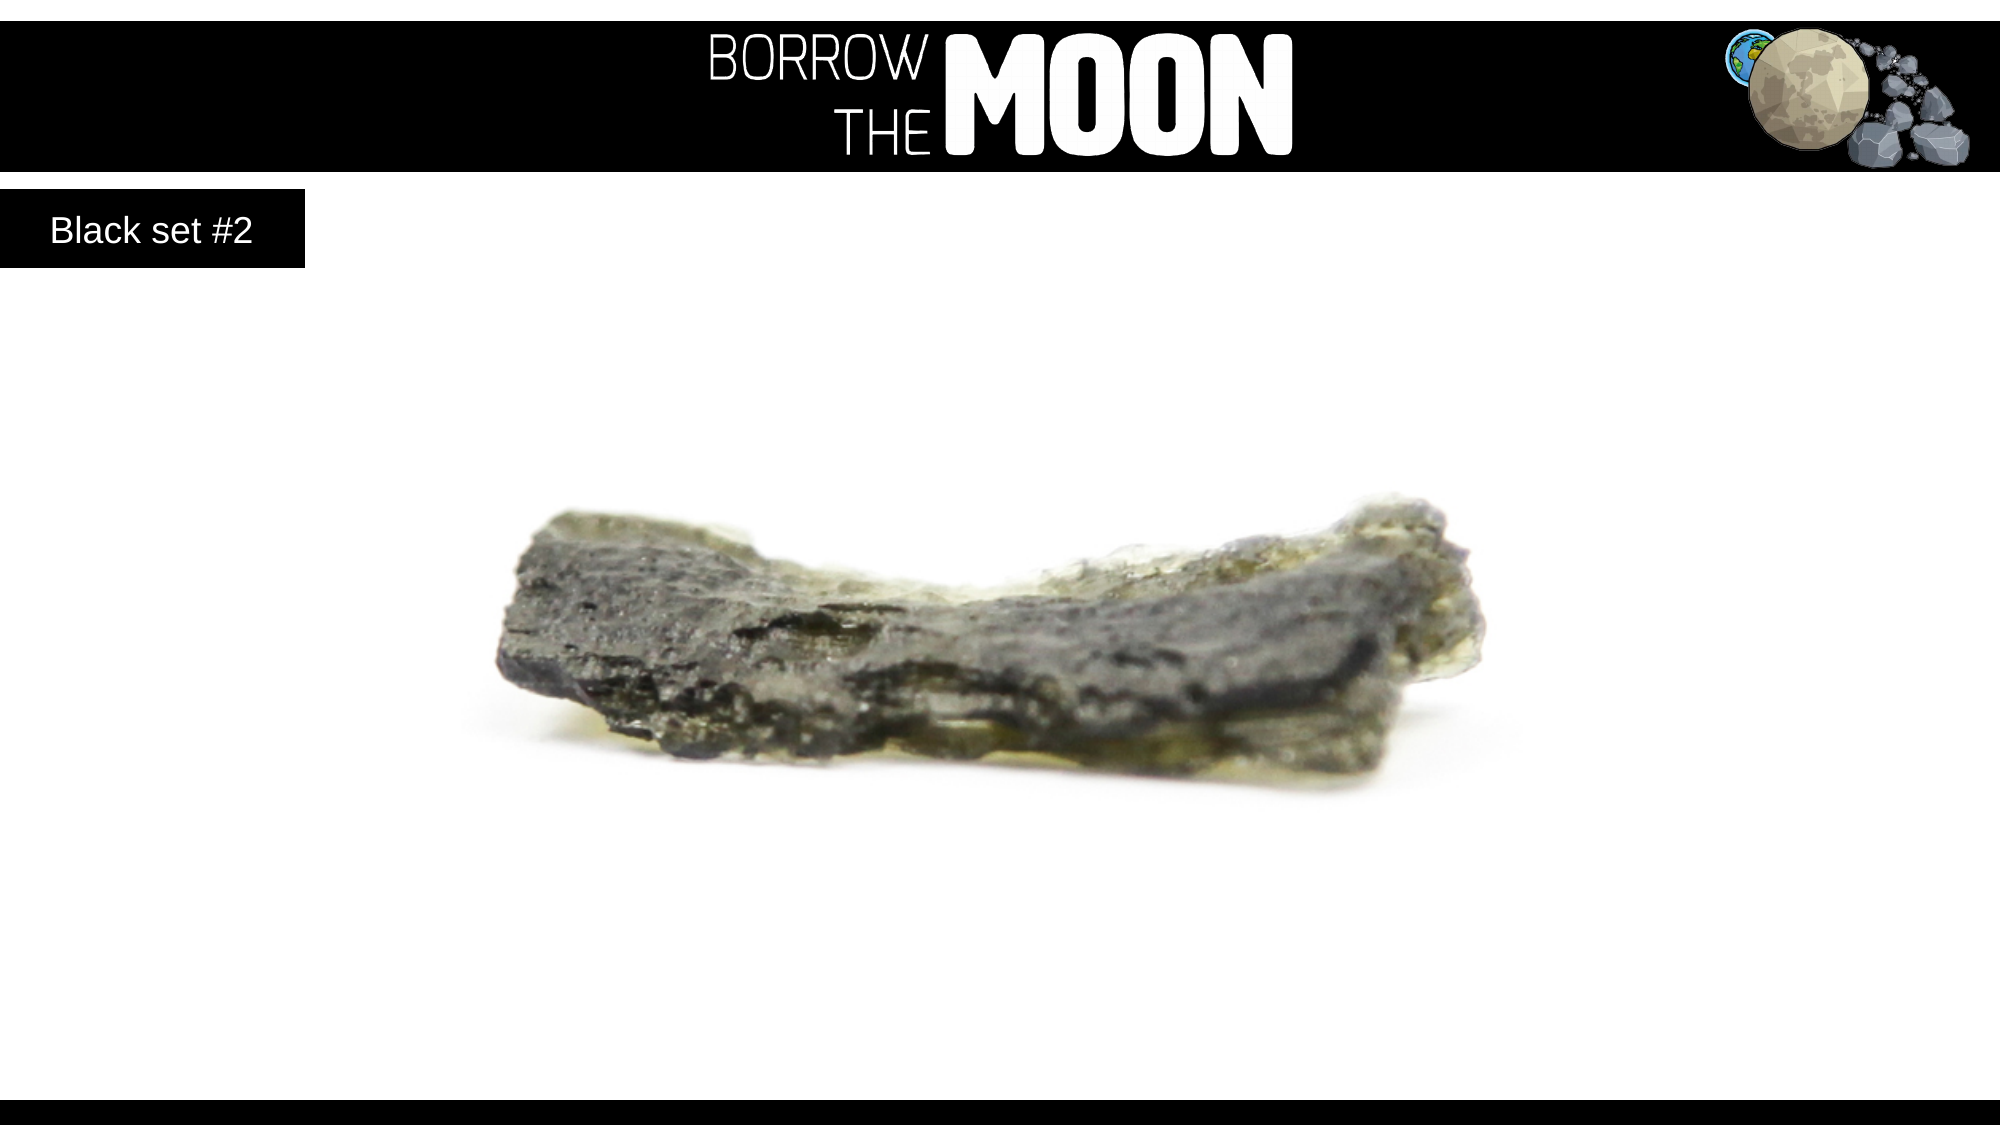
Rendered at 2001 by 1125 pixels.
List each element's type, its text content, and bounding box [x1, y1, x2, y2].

picture [325, 189, 1675, 1088]
text_box Black set #2 [0, 189, 305, 268]
